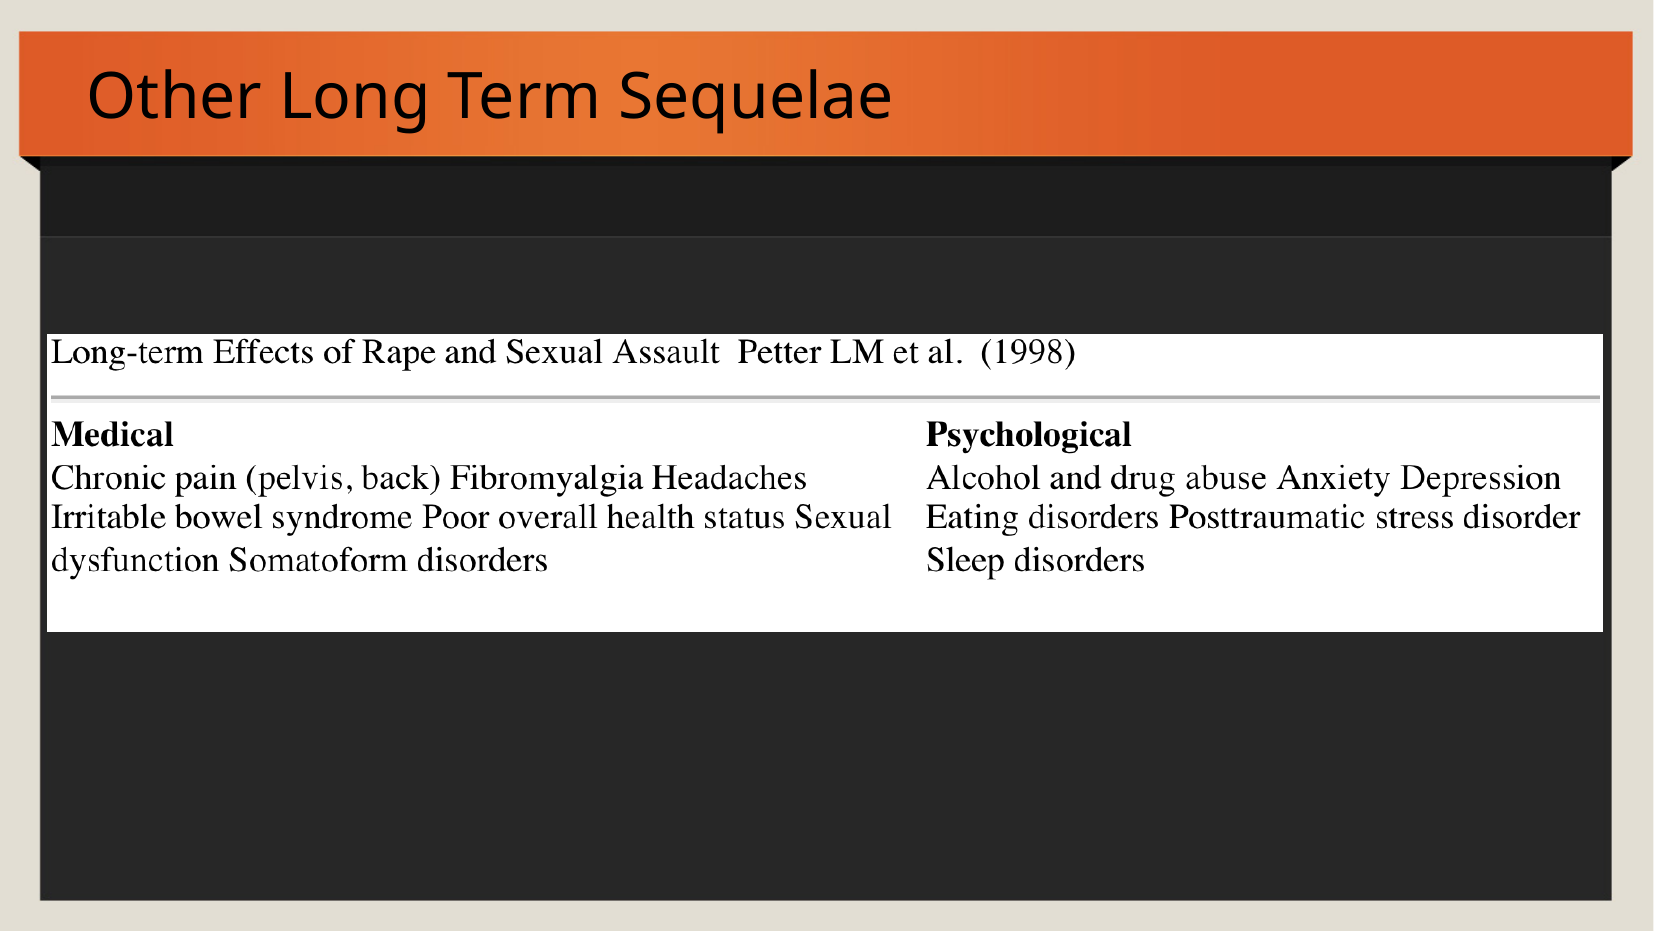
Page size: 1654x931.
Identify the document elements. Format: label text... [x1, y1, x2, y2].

title Other Long Term Sequelae [71, 46, 1597, 140]
picture [0, 0, 1654, 931]
